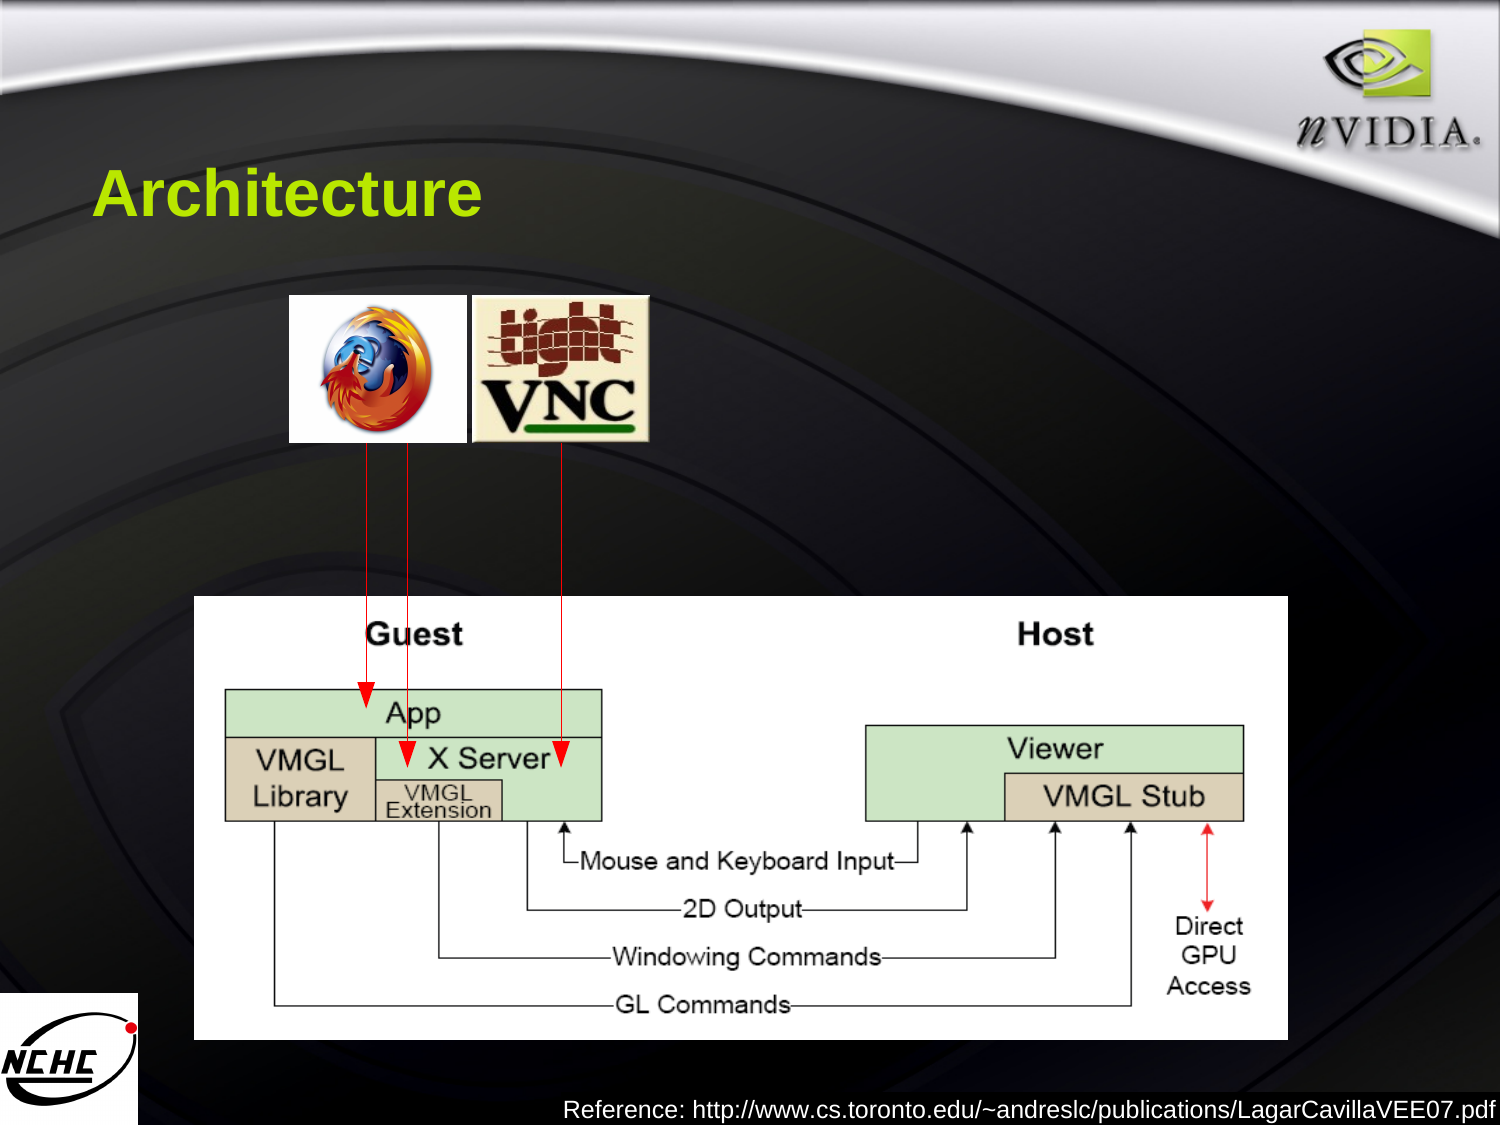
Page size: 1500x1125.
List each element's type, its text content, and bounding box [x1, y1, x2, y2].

text_box Reference: http://www.cs.toronto.edu/~andreslc/publications/LagarCavillaVEE07.pdf [561, 1092, 1500, 1125]
picture [0, 0, 1500, 1125]
title Architecture [91, 145, 1213, 242]
